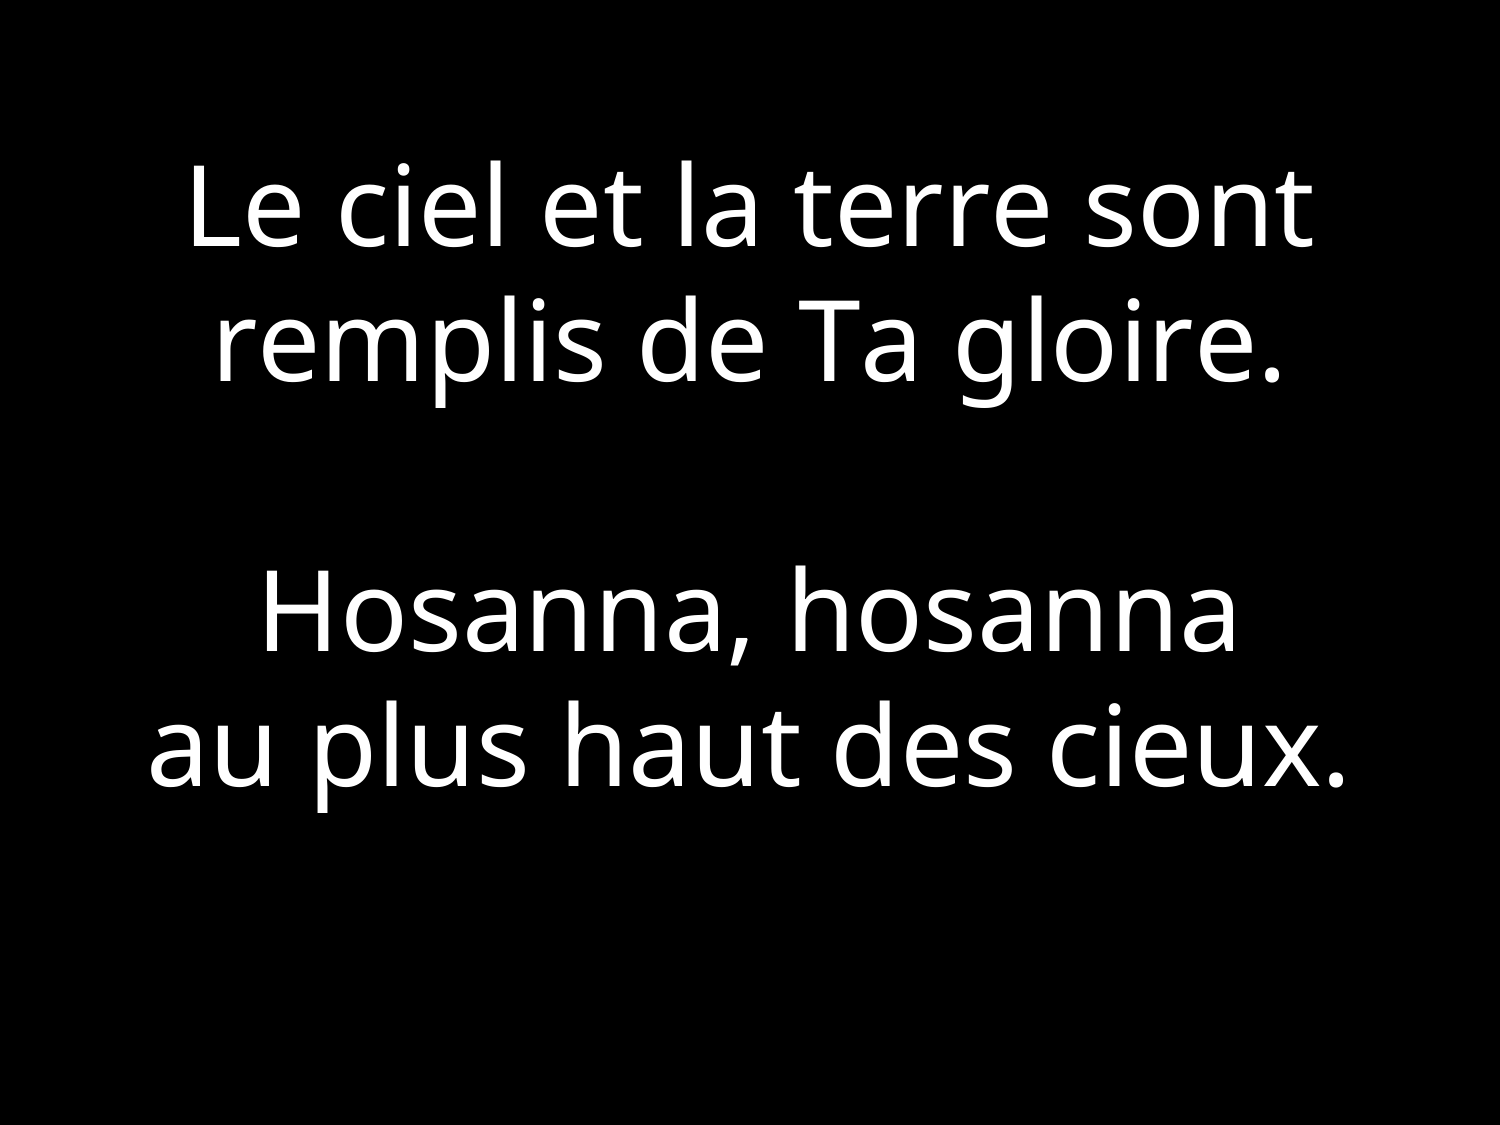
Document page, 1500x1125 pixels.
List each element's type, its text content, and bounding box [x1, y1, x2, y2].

text_box Le ciel et la terre sont remplis de Ta gloire. Hosanna, hosanna au plus haut des cieux. [0, 66, 1500, 591]
